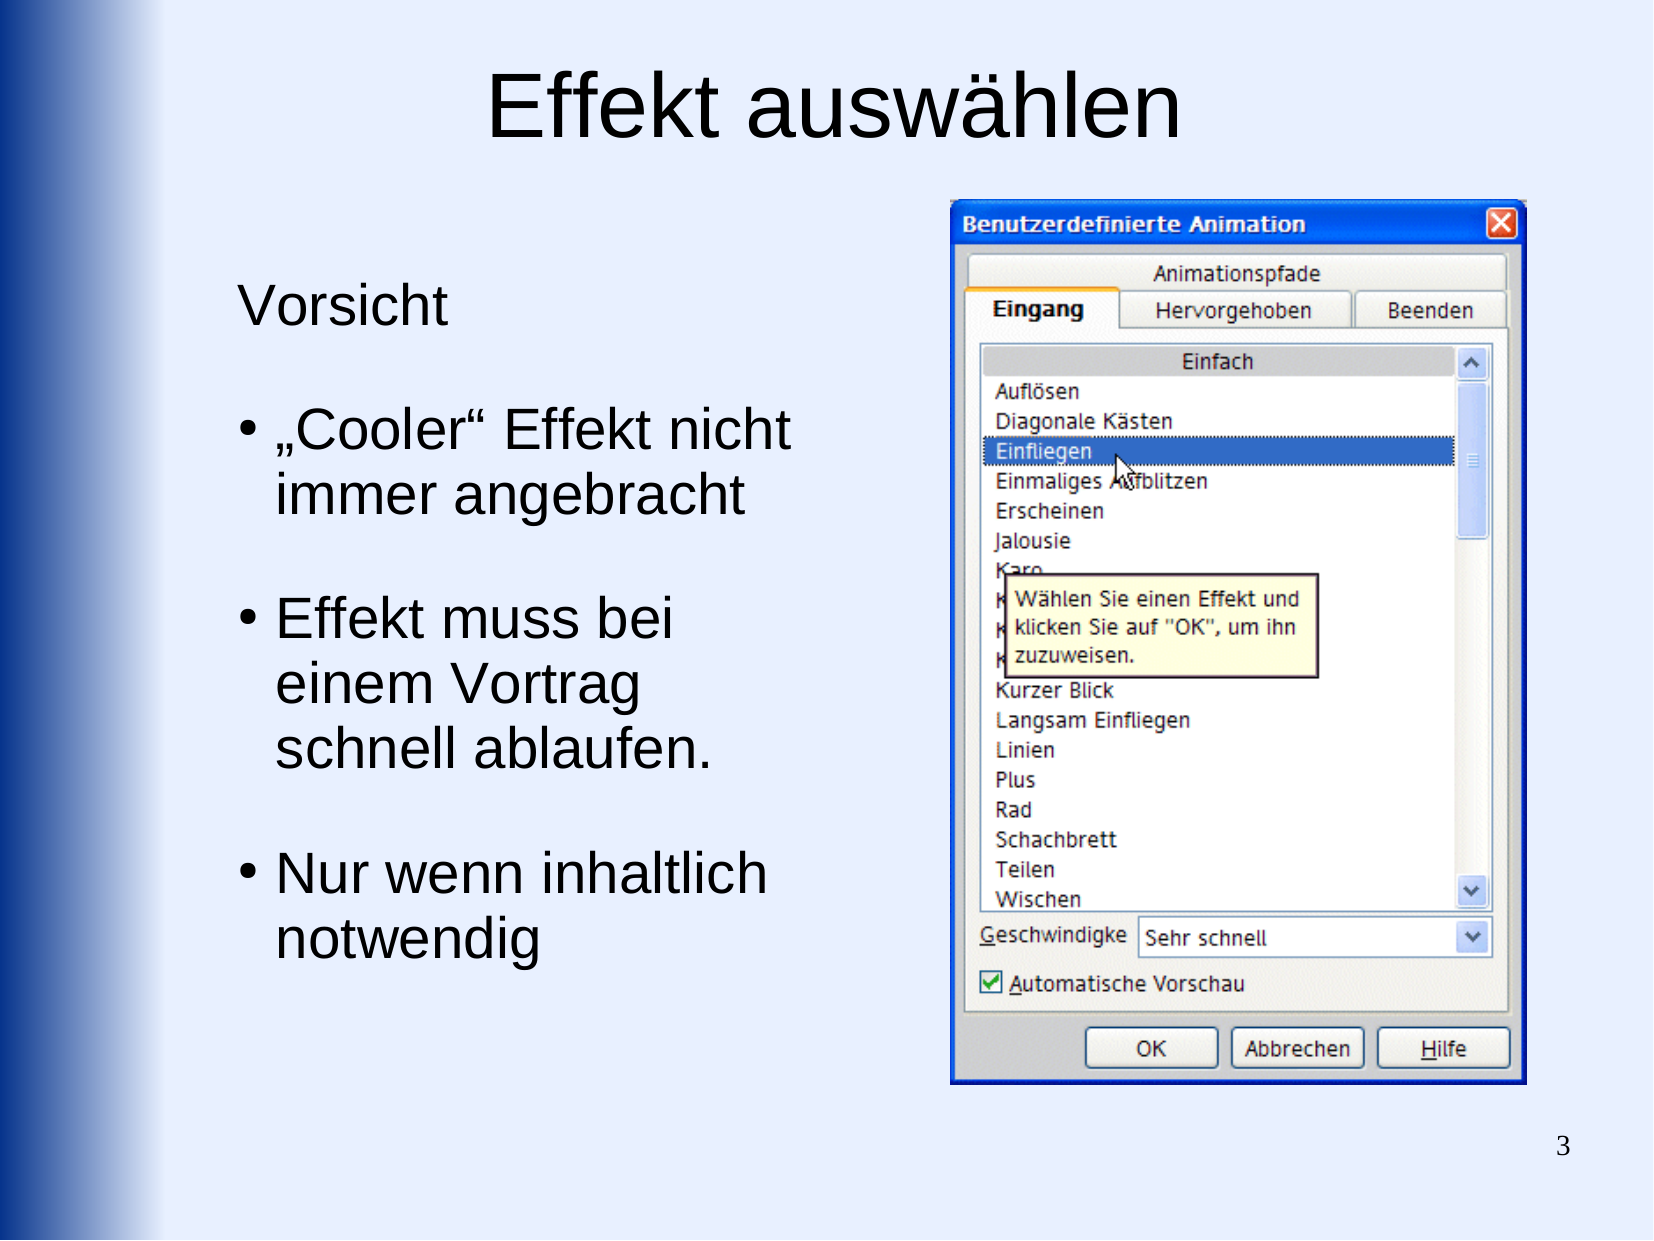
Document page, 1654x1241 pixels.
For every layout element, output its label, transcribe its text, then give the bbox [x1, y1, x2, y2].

title Effekt auswählen [0, 1, 1654, 210]
text_box Vorsicht „Cooler“ Effekt nicht immer angebracht Effekt muss bei einem Vortrag schnell ablaufen. Nur wenn inhaltlich notwendig [222, 265, 844, 976]
picture [950, 199, 1527, 1085]
